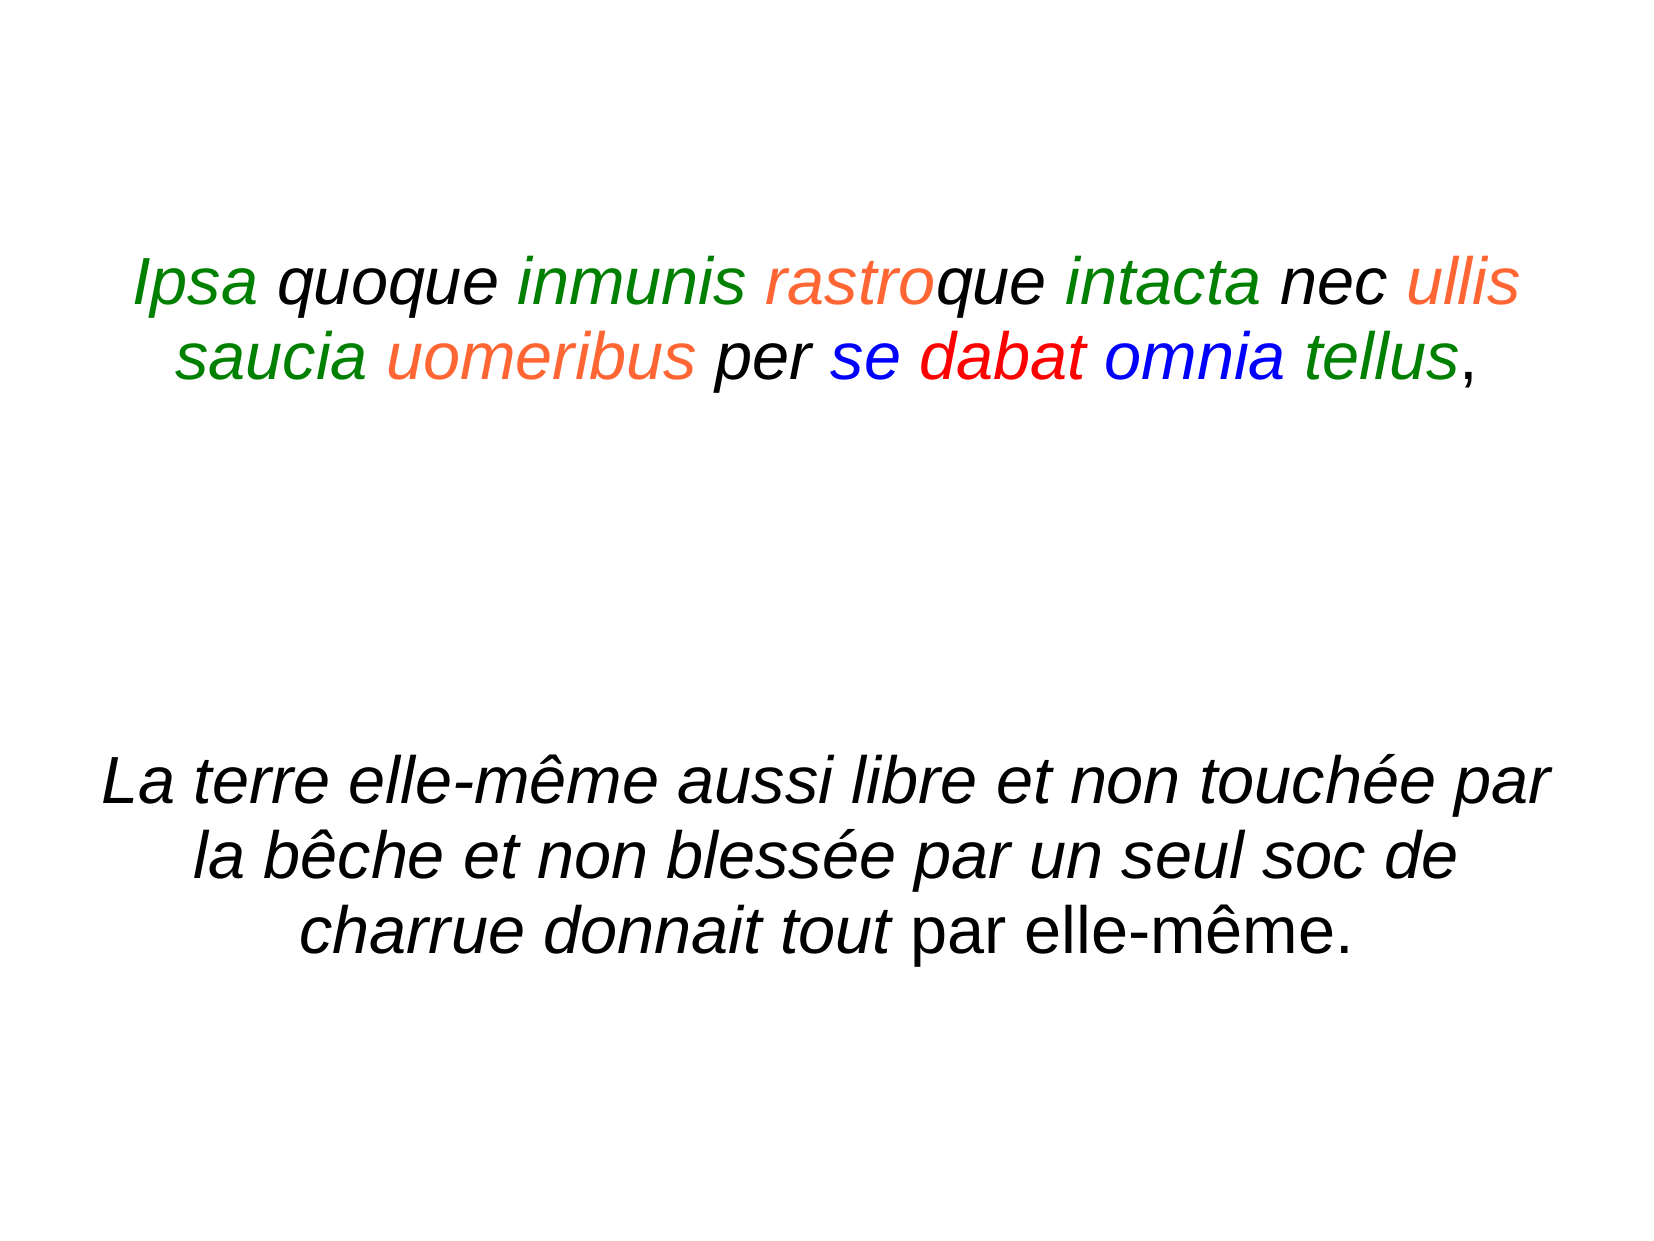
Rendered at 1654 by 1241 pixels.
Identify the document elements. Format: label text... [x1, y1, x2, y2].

title Ipsa quoque inmunis rastroque intacta nec ullis saucia uomeribus per se dabat omnia tellus, [47, 35, 1607, 603]
subtitle La terre elle-même aussi libre et non touchée par la bêche et non blessée par un seul soc de charrue donnait tout par elle-même. [82, 602, 1571, 1109]
